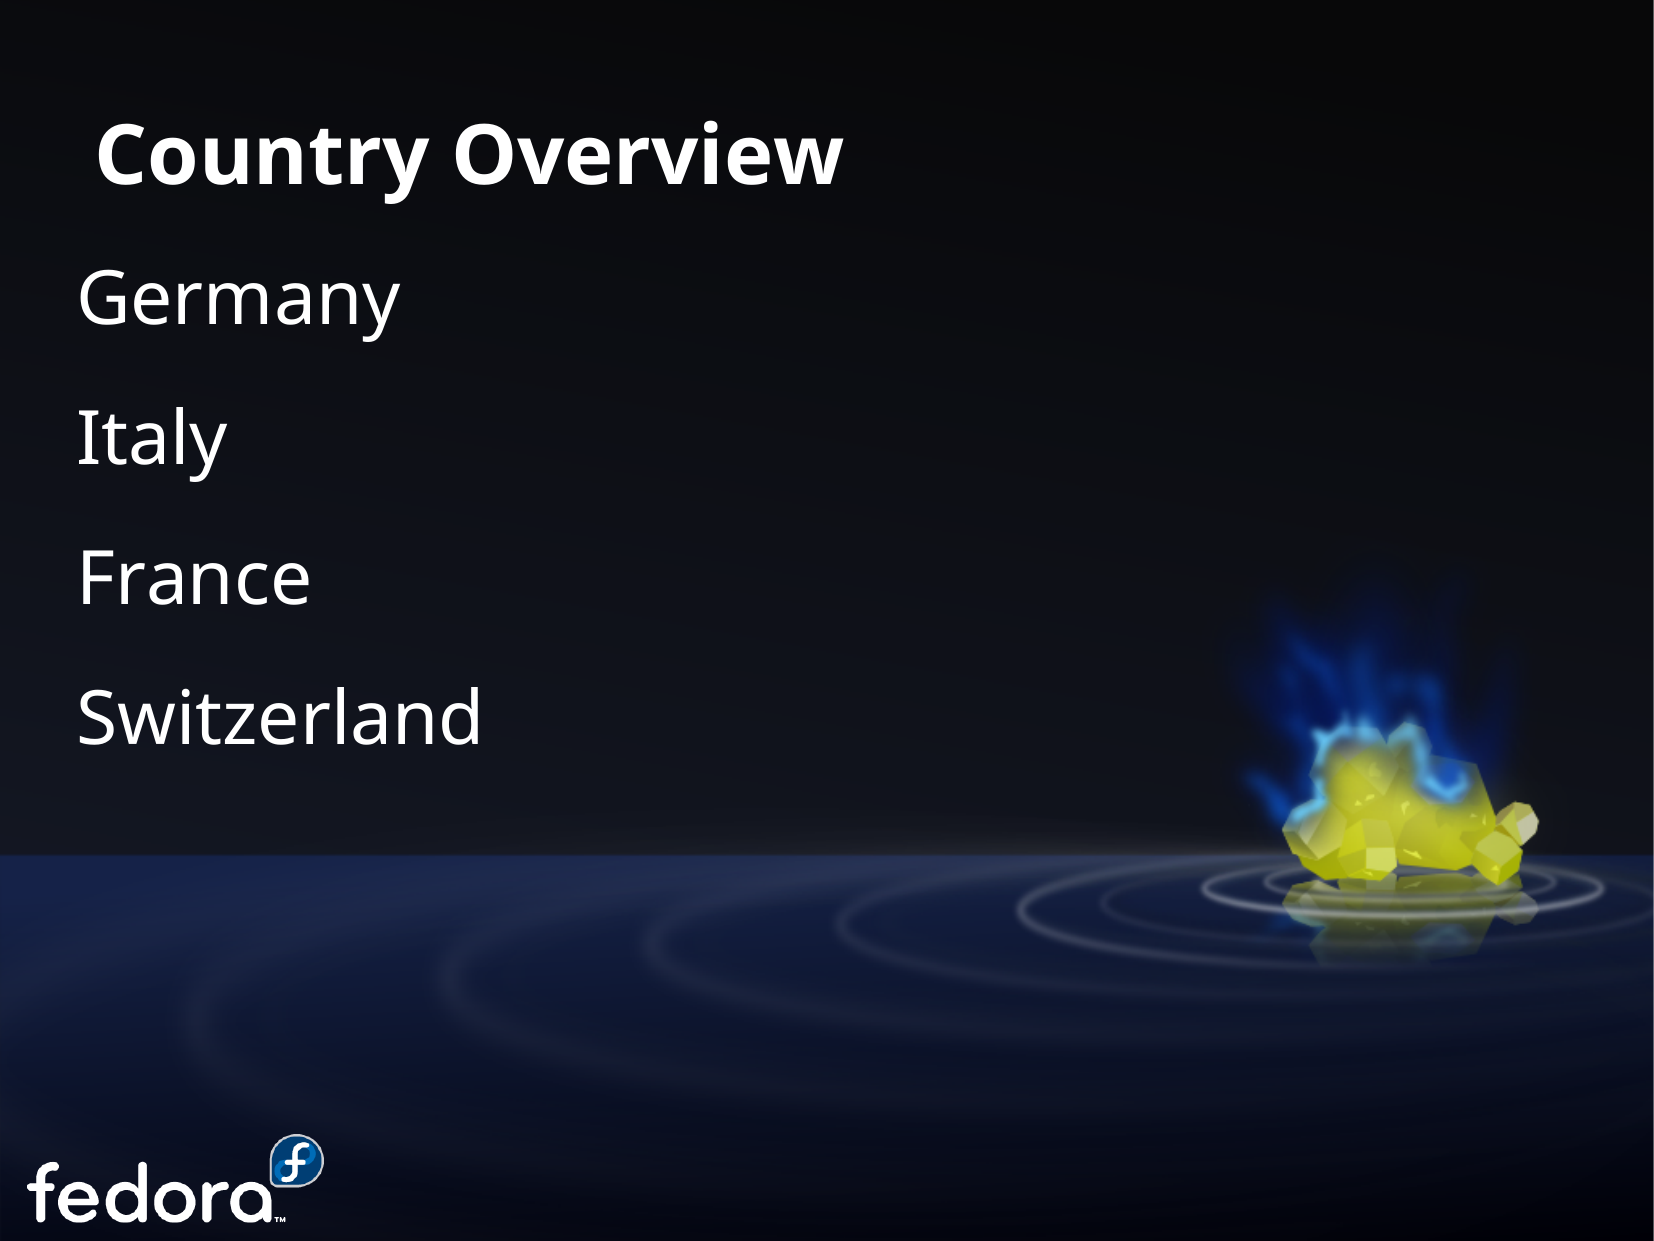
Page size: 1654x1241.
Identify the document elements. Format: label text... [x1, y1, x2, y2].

list Germany Italy France Switzerland [59, 236, 1624, 1063]
title Country Overview [59, 88, 1624, 207]
picture [0, 0, 1654, 1241]
